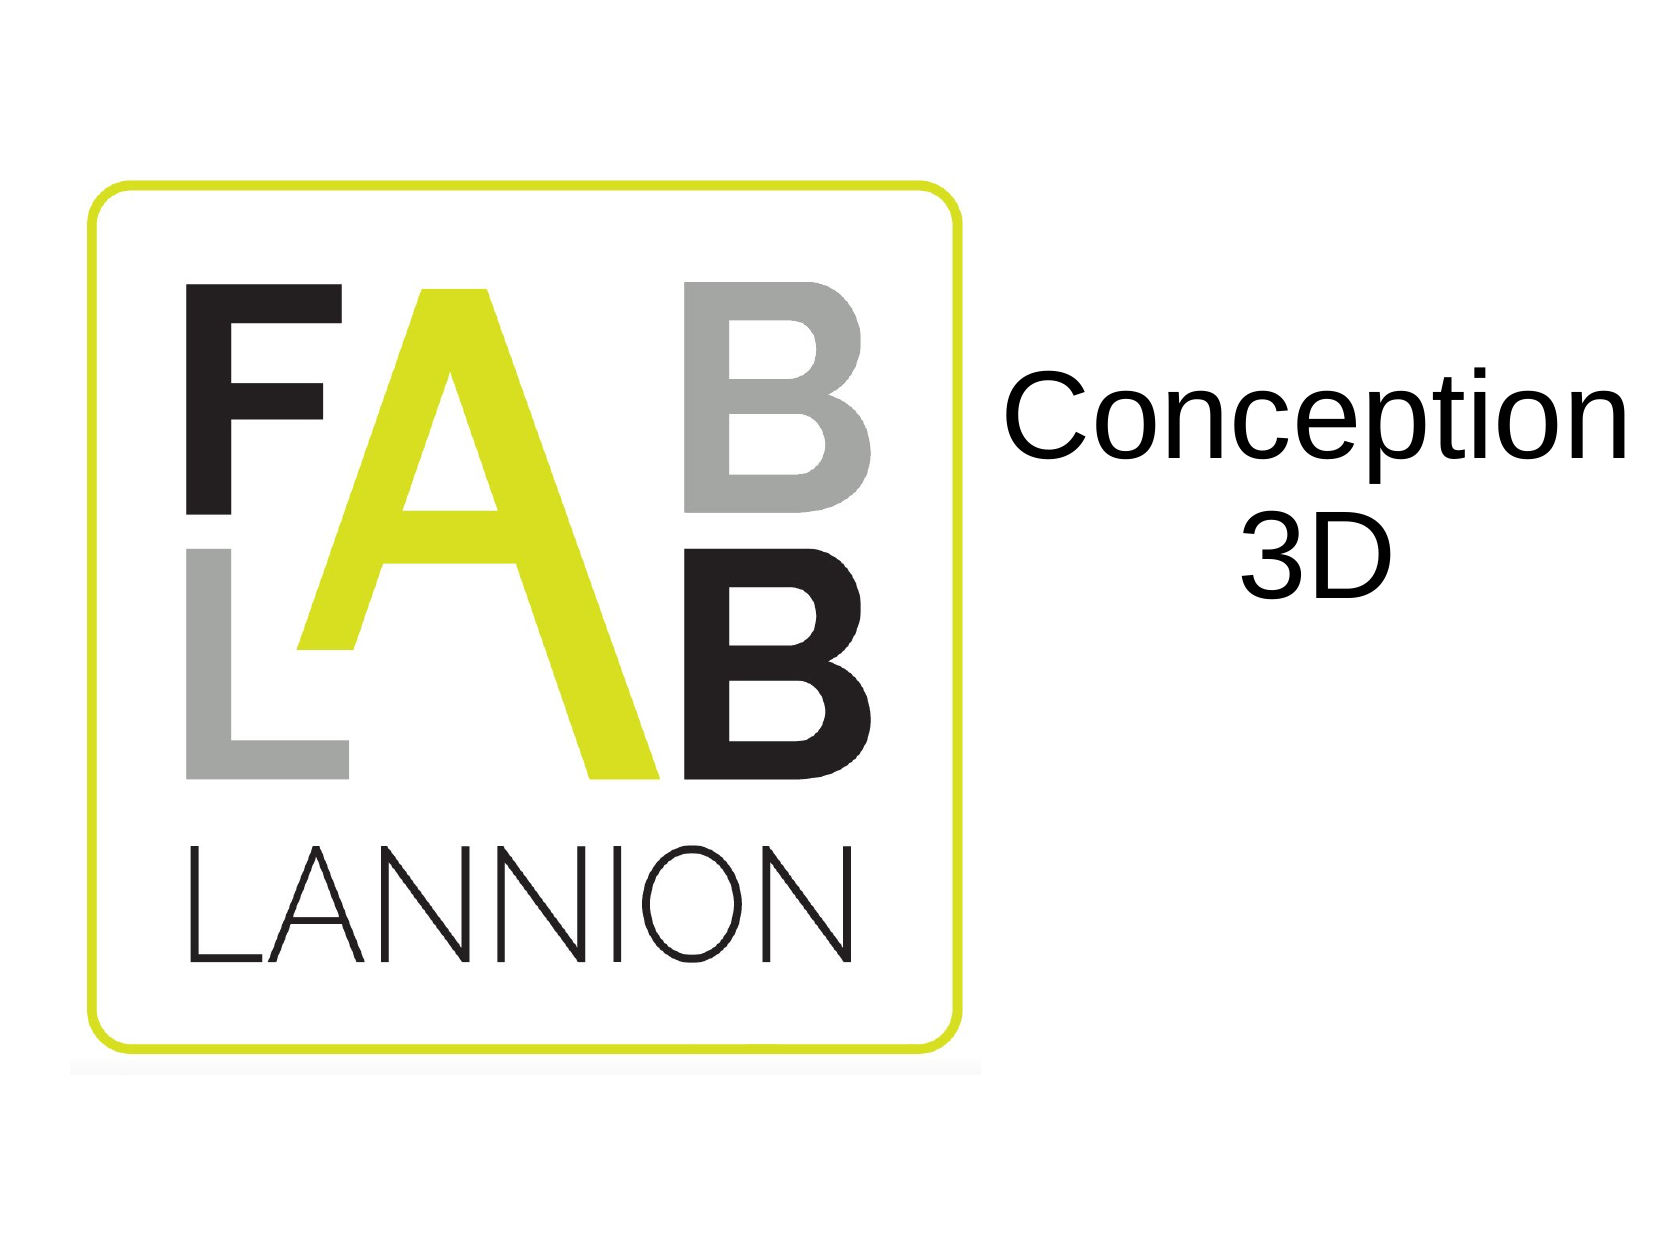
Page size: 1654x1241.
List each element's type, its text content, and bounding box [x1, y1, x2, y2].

picture [70, 165, 981, 1075]
text_box Conception 3D [980, 338, 1654, 773]
